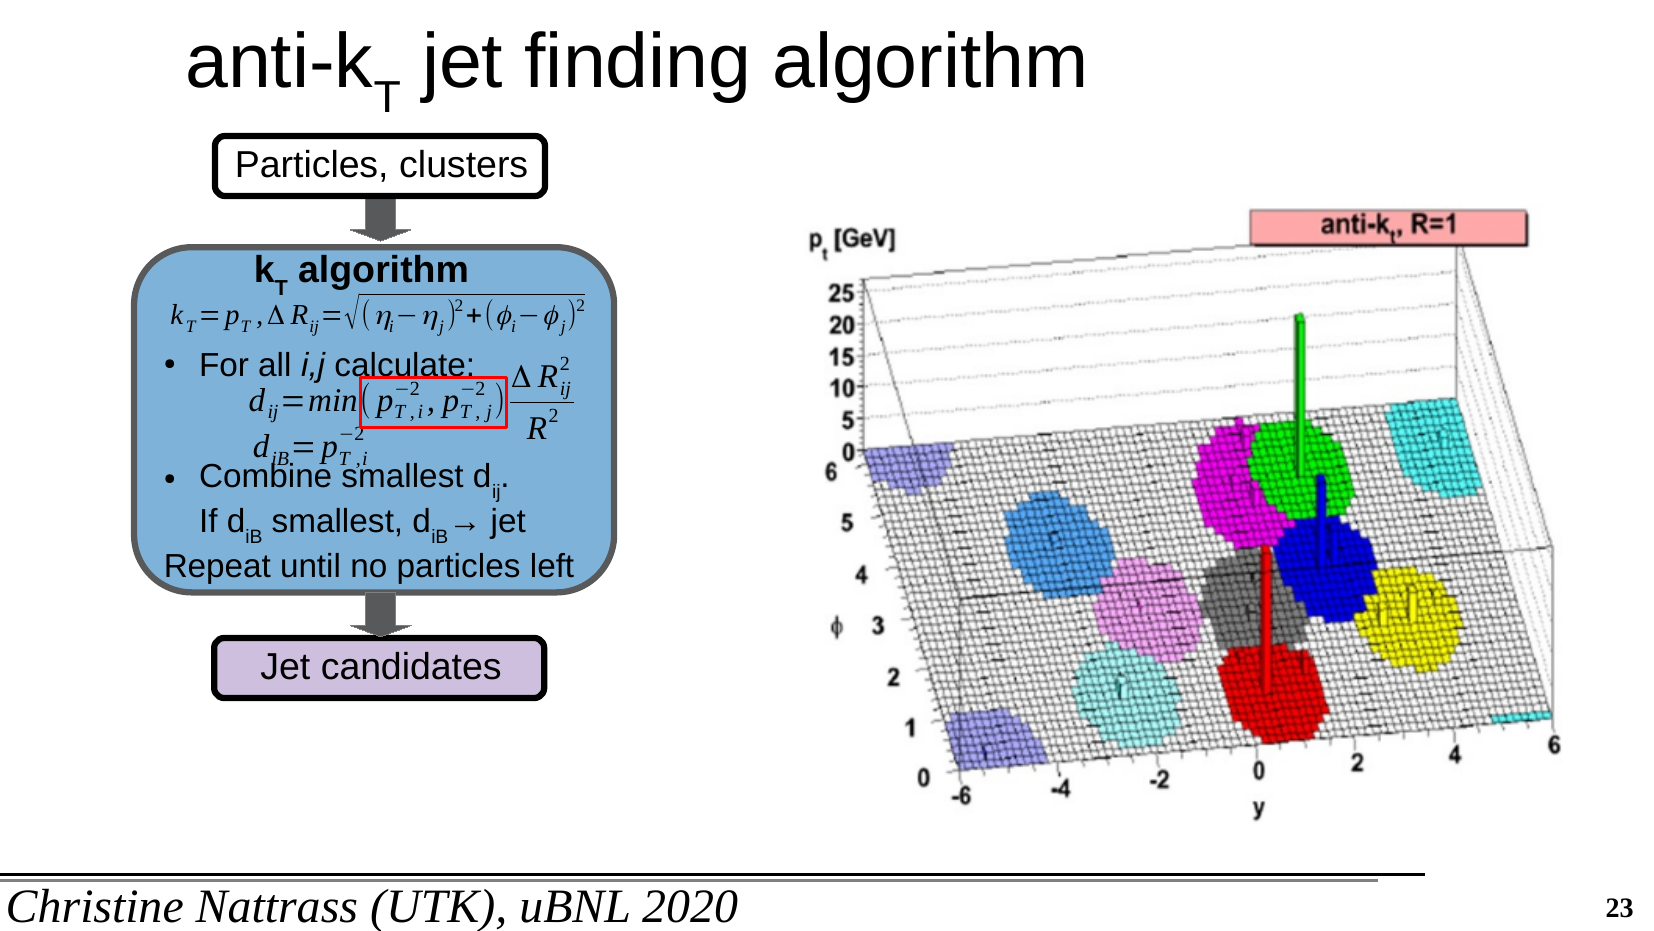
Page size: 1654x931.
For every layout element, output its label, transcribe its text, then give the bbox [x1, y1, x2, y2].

chart [242, 353, 582, 470]
picture [804, 204, 1564, 825]
text_box [134, 247, 615, 574]
text_box [217, 695, 541, 699]
text_box kT algorithm [239, 241, 534, 308]
text_box For all i,j calculate: Combine smallest dij. If diB smallest, diB→ jet Repeat until no particles left [149, 339, 630, 593]
text_box [350, 200, 411, 242]
text_box [350, 592, 412, 637]
text_box Particles, clusters [216, 135, 547, 193]
title anti-kT jet finding algorithm [0, 13, 1276, 127]
chart [164, 292, 592, 336]
text_box Jet candidates [215, 637, 546, 695]
